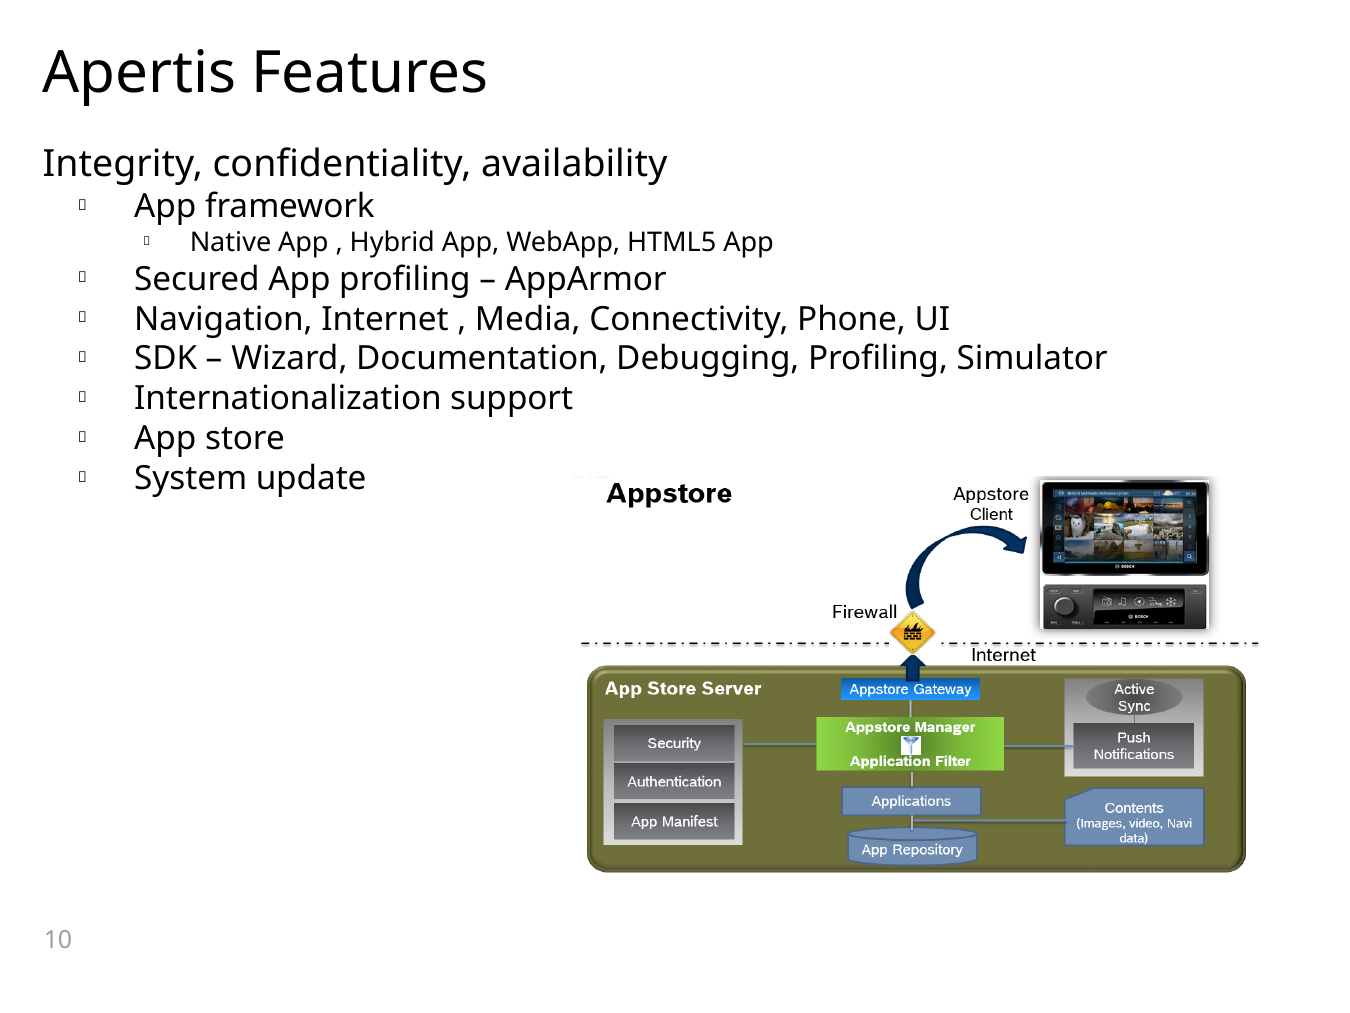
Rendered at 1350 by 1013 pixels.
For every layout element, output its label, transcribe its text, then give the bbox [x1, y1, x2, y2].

text_box 10 [43, 923, 91, 991]
text_box Integrity, confidentiality, availability App framework Native App , Hybrid App, WebApp, HTML5 App Secured App profiling – AppArmor Navigation, Internet , Media, Connectivity, Phone, UI SDK – Wizard, Documentation, Debugging, Profiling, Simulator Internationalization support App store System update [42, 139, 1303, 823]
text_box Apertis Features [42, 42, 1055, 139]
picture [565, 476, 1266, 874]
